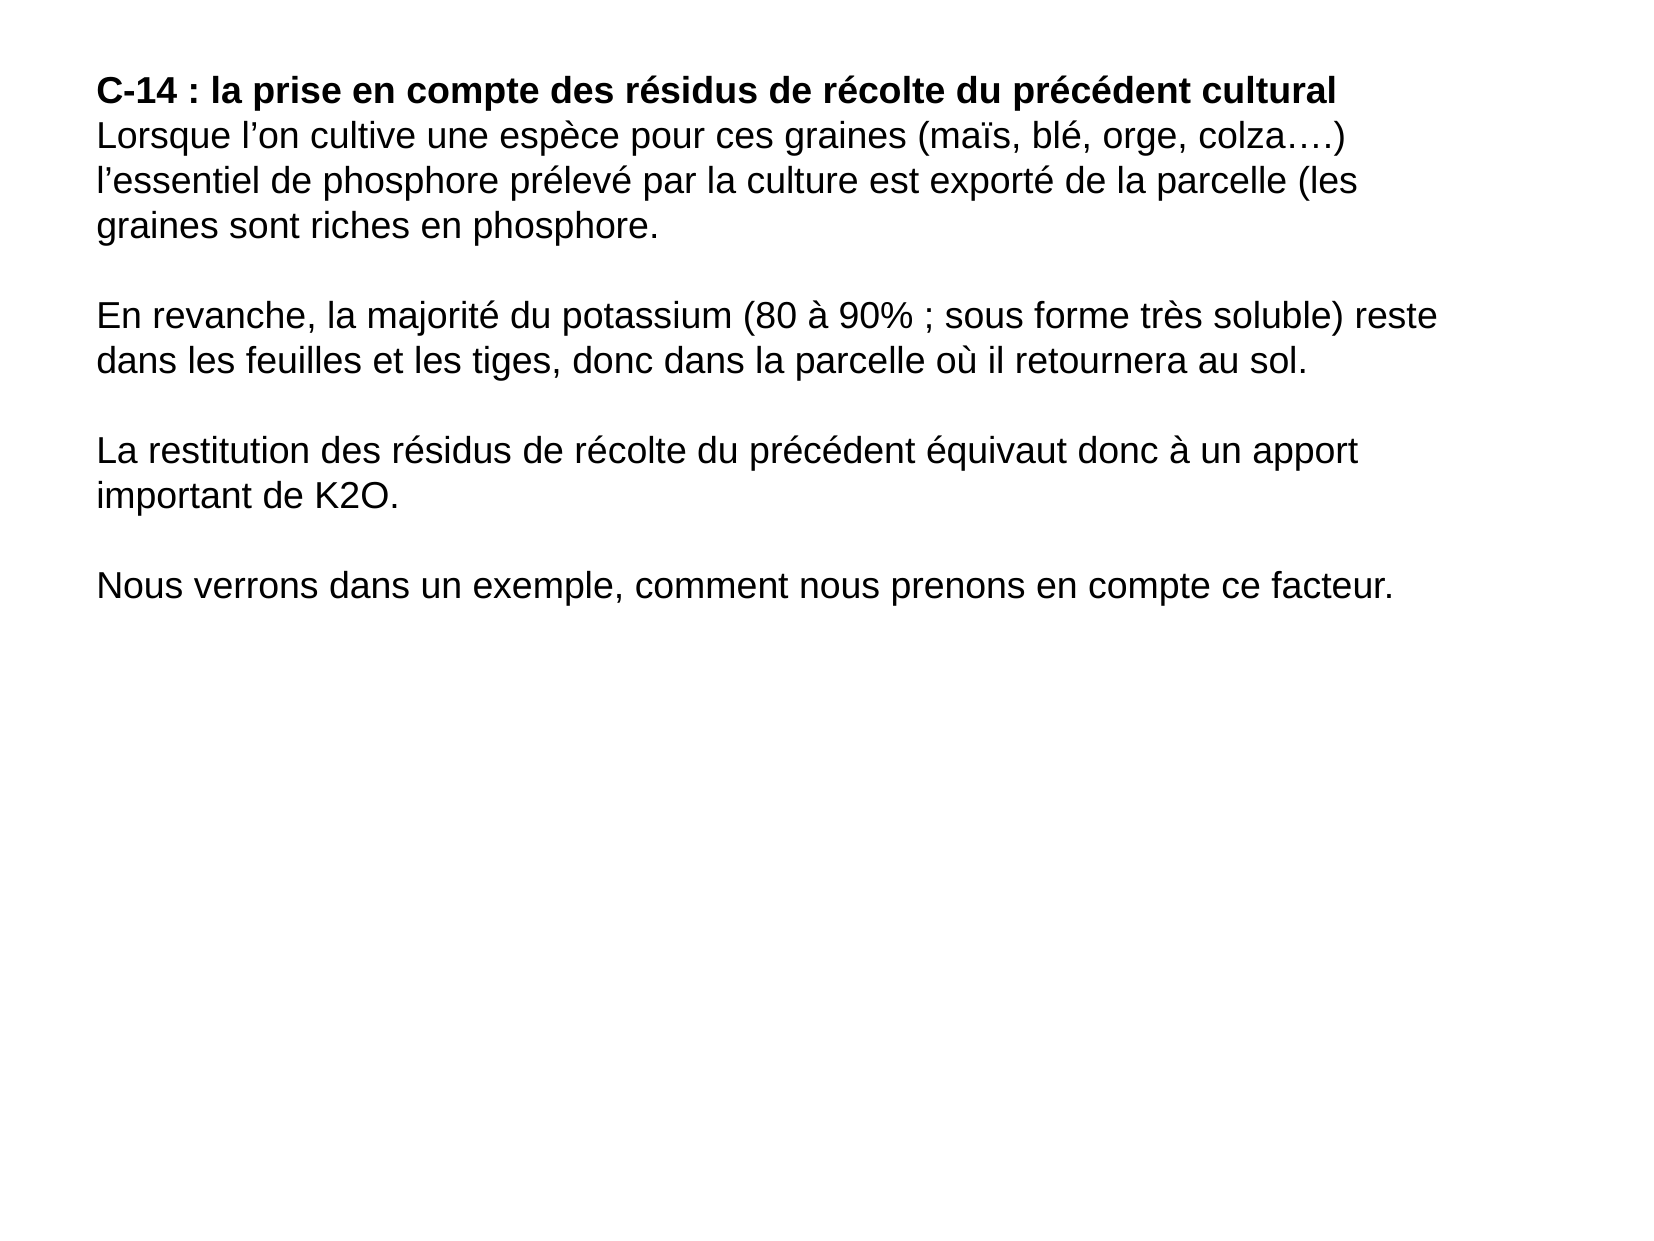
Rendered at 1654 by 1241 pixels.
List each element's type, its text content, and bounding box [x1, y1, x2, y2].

text_box C-14 : la prise en compte des résidus de récolte du précédent cultural Lorsque l’on cultive une espèce pour ces graines (maïs, blé, orge, colza….) l’essentiel de phosphore prélevé par la culture est exporté de la parcelle (les graines sont riches en phosphore. En revanche, la majorité du potassium (80 à 90% ; sous forme très soluble) reste dans les feuilles et les tiges, donc dans la parcelle où il retournera au sol. La restitution des résidus de récolte du précédent équivaut donc à un apport important de K2O. Nous verrons dans un exemple, comment nous prenons en compte ce facteur. [81, 58, 1499, 659]
